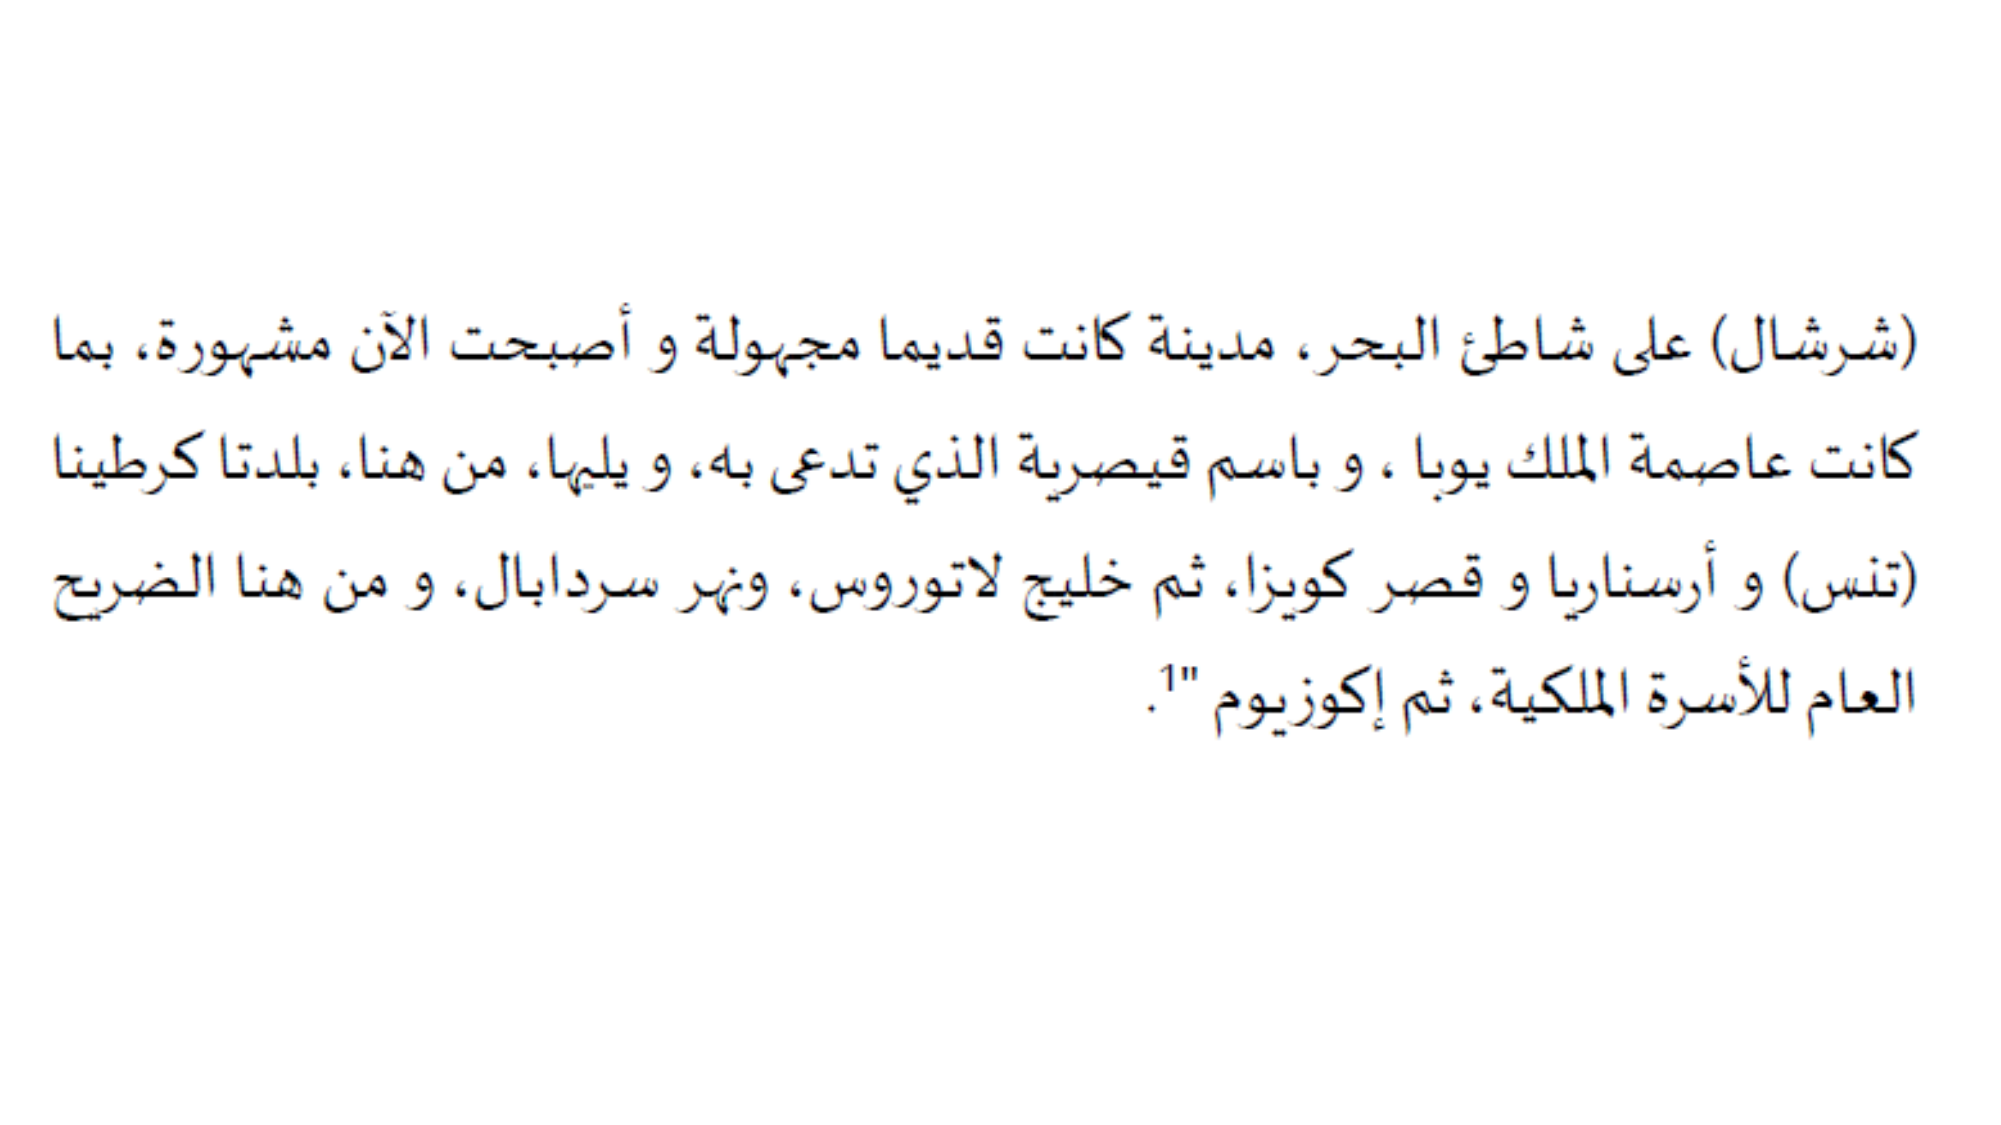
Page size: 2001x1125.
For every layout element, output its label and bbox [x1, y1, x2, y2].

picture [42, 293, 1958, 760]
